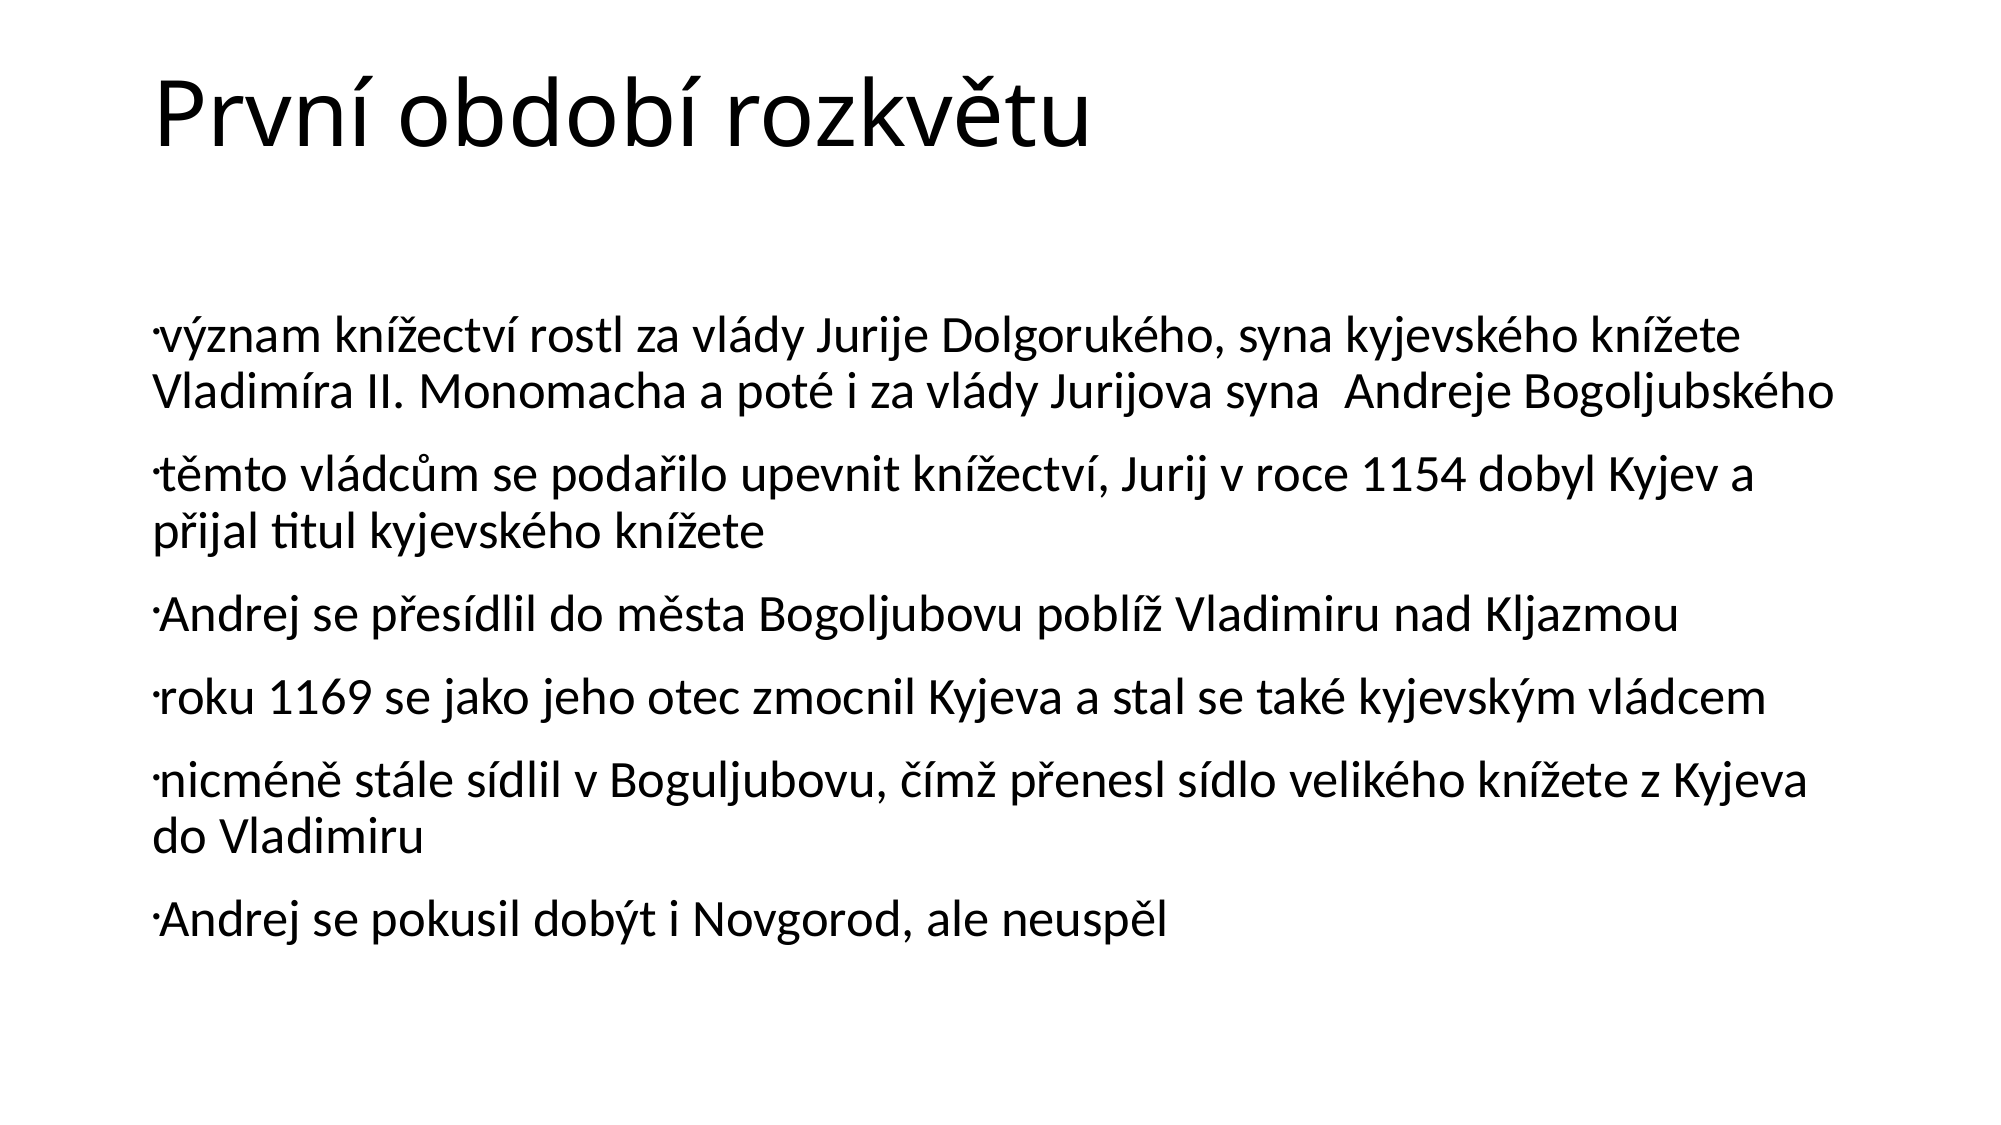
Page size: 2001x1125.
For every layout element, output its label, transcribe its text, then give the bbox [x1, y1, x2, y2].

list význam knížectví rostl za vlády Jurije Dolgorukého, syna kyjevského knížete Vladimíra II. Monomacha a poté i za vlády Jurijova syna Andreje Bogoljubského těmto vládcům se podařilo upevnit knížectví, Jurij v roce 1154 dobyl Kyjev a přijal titul kyjevského knížete Andrej se přesídlil do města Bogoljubovu poblíž Vladimiru nad Kljazmou roku 1169 se jako jeho otec zmocnil Kyjeva a stal se také kyjevským vládcem nicméně stále sídlil v Boguljubovu, čímž přenesl sídlo velikého knížete z Kyjeva do Vladimiru Andrej se pokusil dobýt i Novgorod, ale neuspěl [137, 299, 1863, 1014]
title První období rozkvětu [137, 59, 1863, 278]
